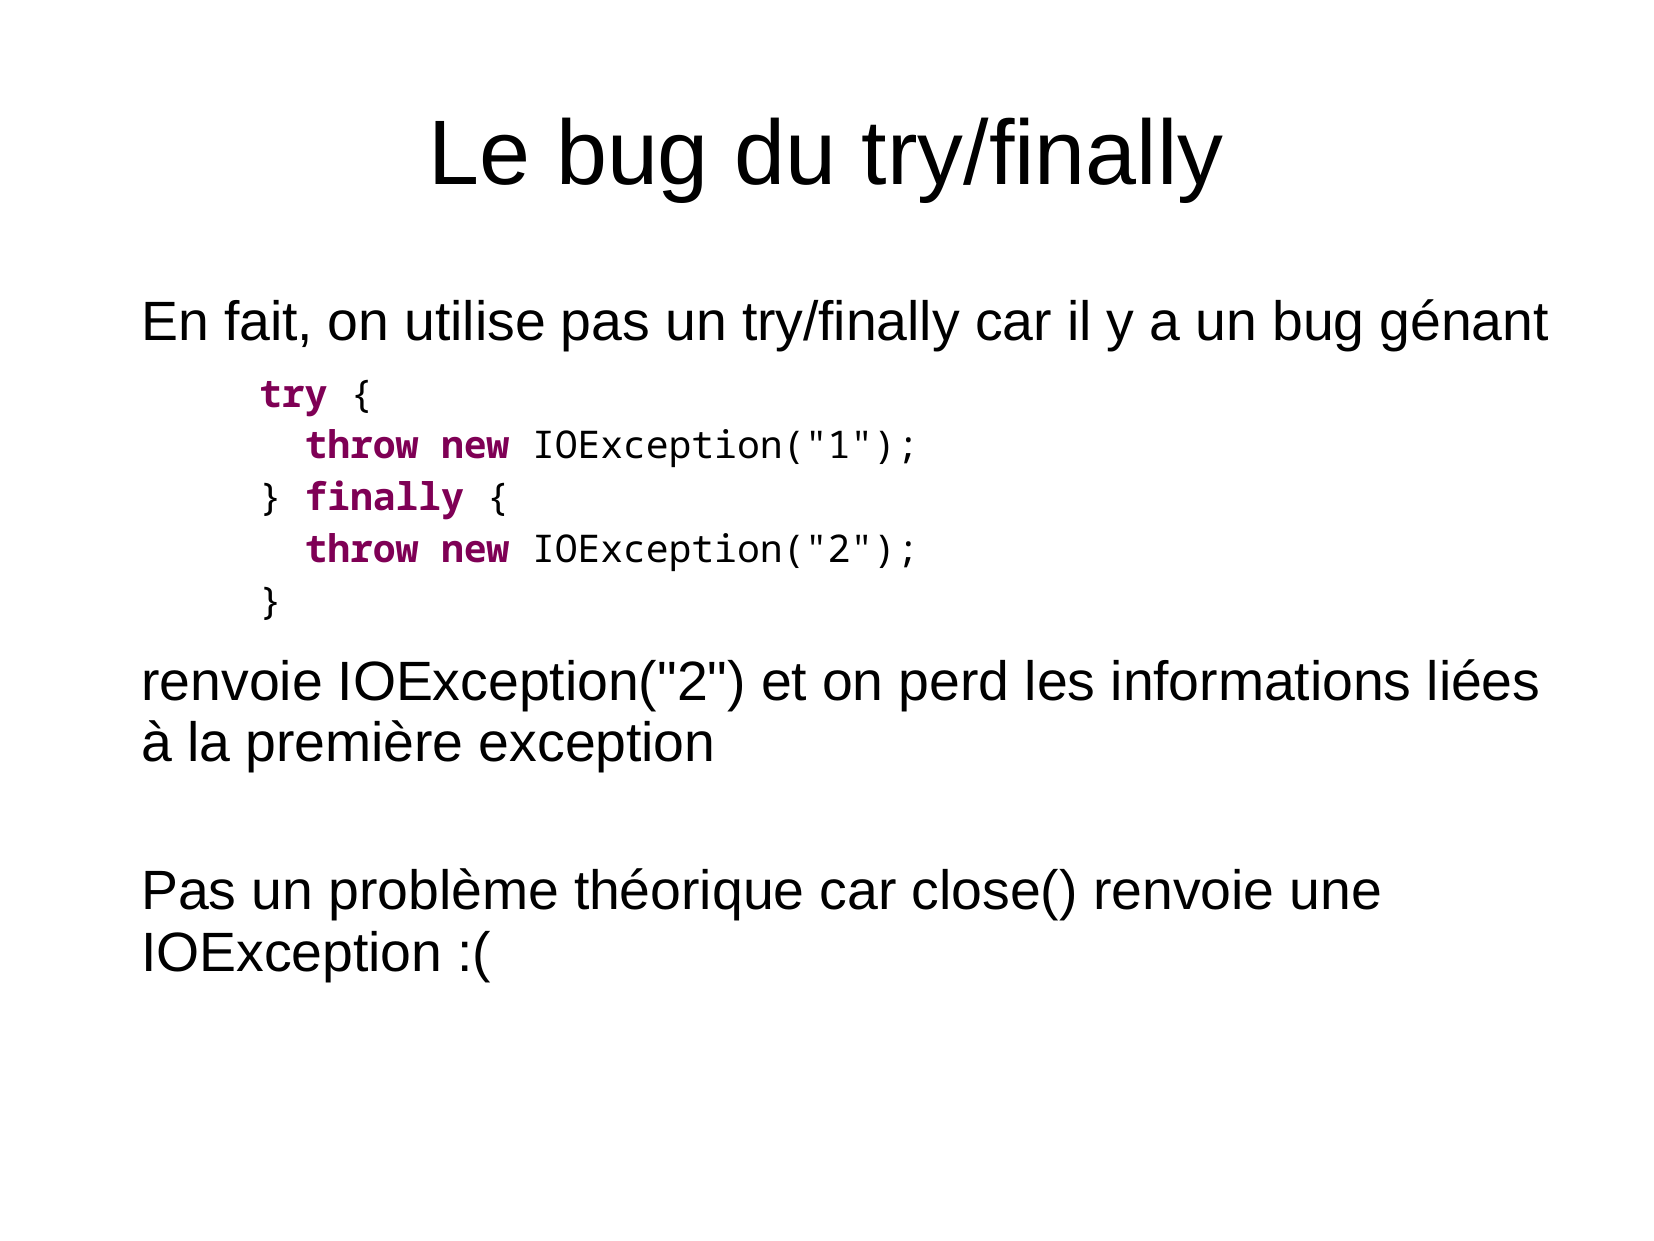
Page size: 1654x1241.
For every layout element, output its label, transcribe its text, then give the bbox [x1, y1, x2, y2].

title Le bug du try/finally [82, 49, 1571, 257]
list En fait, on utilise pas un try/finally car il y a un bug génant try { throw new IOException("1"); } finally { throw new IOException("2"); } renvoie IOException("2") et on perd les informations liées à la première exception Pas un problème théorique car close() renvoie une IOException :( [82, 290, 1571, 1010]
